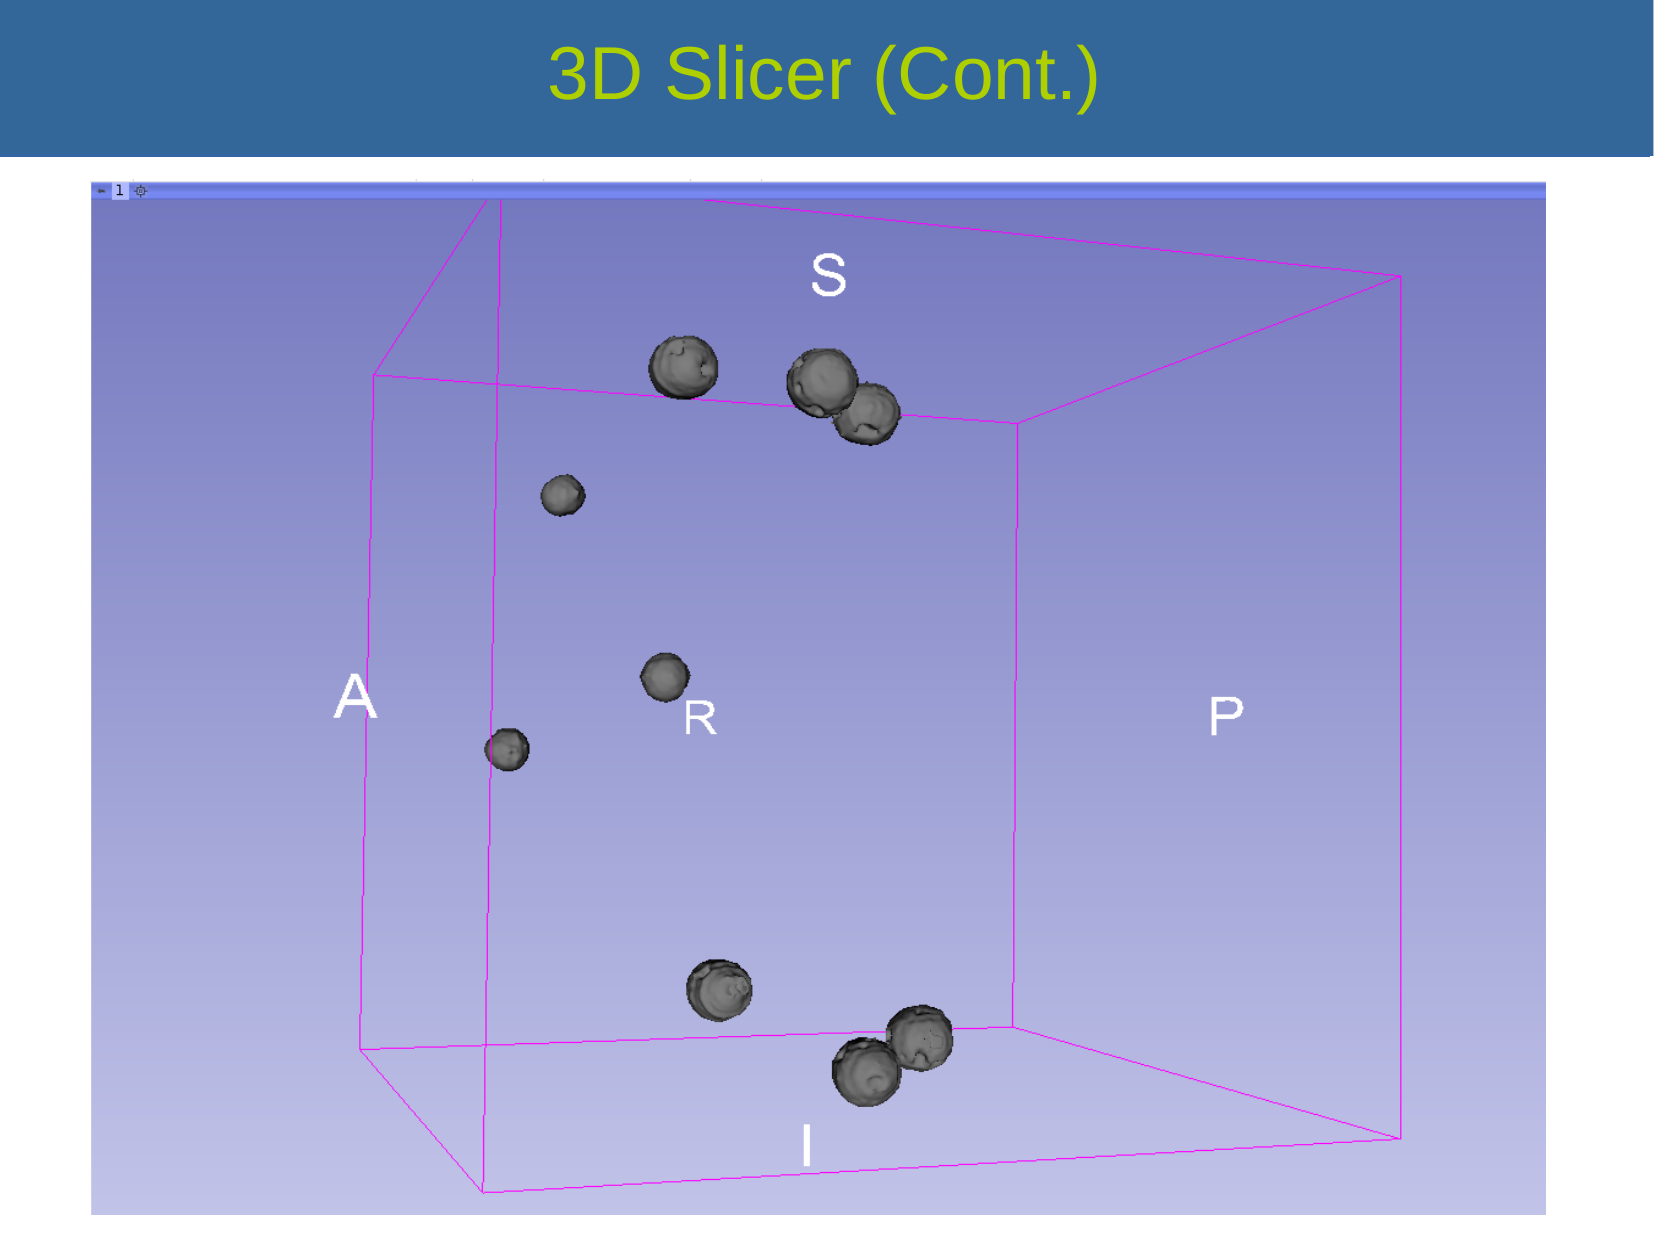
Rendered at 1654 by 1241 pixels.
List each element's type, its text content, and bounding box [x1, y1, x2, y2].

picture [90, 179, 1546, 1216]
text_box 3D Slicer (Cont.) [0, 24, 1651, 123]
text_box [0, 0, 1654, 156]
